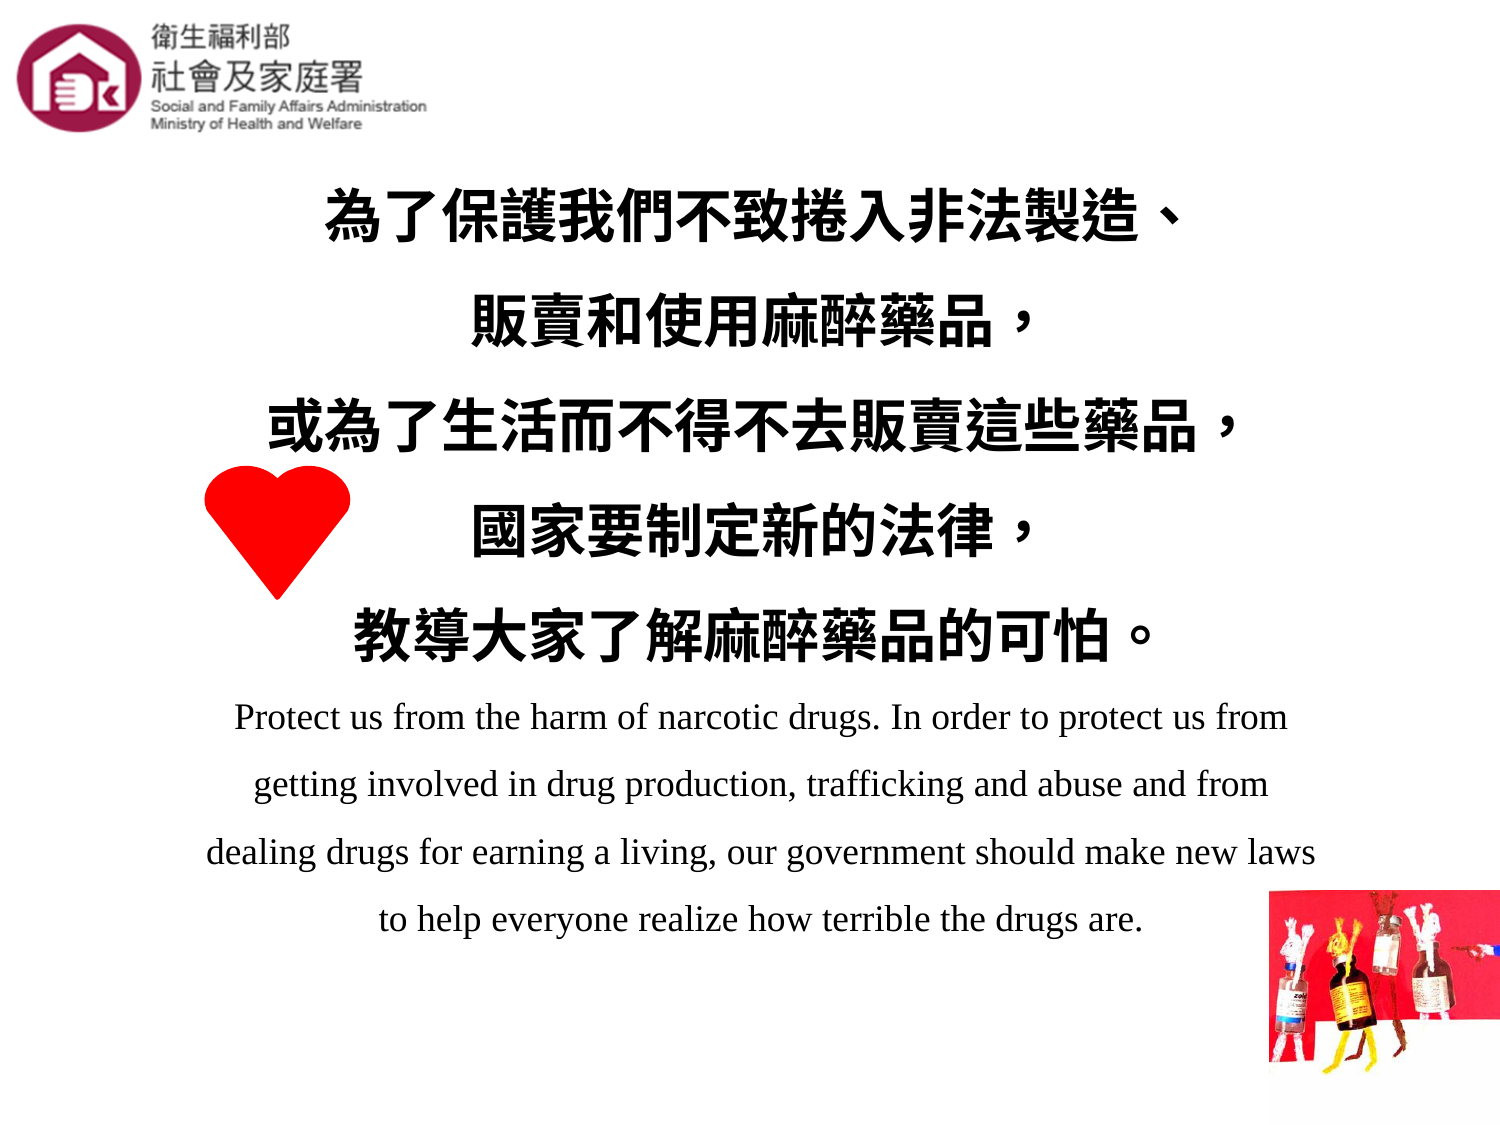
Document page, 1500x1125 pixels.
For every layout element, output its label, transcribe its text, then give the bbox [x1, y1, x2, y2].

text_box 為了保護我們不致捲入非法製造、 販賣和使用麻醉藥品， 或為了生活而不得不去販賣這些藥品， 國家要制定新的法律， 教導大家了解麻醉藥品的可怕。 Protect us from the harm of narcotic drugs. In order to protect us from getting involved in drug production, trafficking and abuse and from dealing drugs for earning a living, our government should make new laws to help everyone realize how terrible the drugs are. [182, 137, 1341, 1037]
picture [0, 0, 432, 149]
picture [1269, 890, 1500, 1125]
text_box [206, 467, 349, 598]
